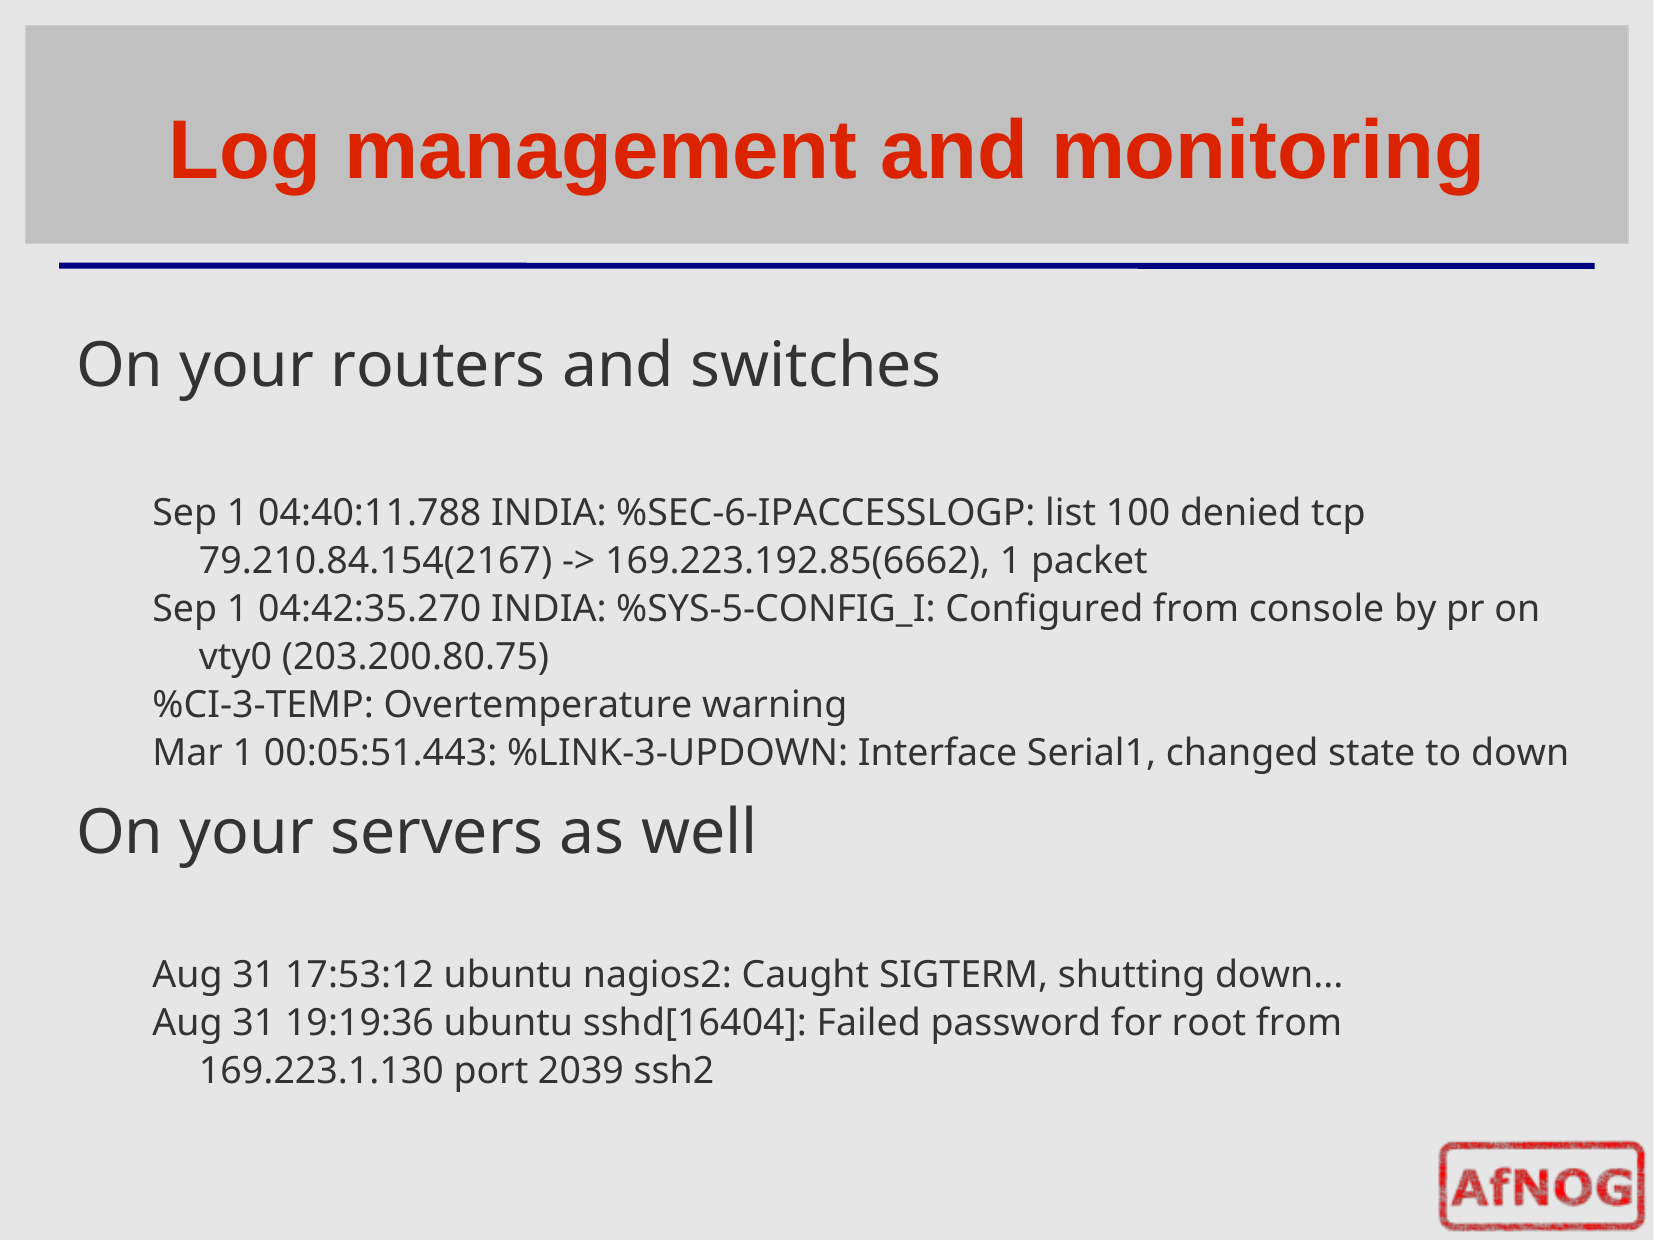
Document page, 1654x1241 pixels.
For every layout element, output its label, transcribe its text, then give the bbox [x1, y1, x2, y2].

title Log management and monitoring [121, 0, 1534, 299]
text_box [1594, 1139, 1648, 1235]
text_box [25, 25, 121, 244]
list On your routers and switches Sep 1 04:40:11.788 INDIA: %SEC-6-IPACCESSLOGP: list 100 denied tcp 79.210.84.154(2167) -> 169.223.192.85(6662), 1 packet Sep 1 04:42:35.270 INDIA: %SYS-5-CONFIG_I: Configured from console by pr on vty0 (203.200.80.75)‏ %CI-3-TEMP: Overtemperature warning Mar 1 00:05:51.443: %LINK-3-UPDOWN: Interface Serial1, changed state to down On your servers as well Aug 31 17:53:12 ubuntu nagios2: Caught SIGTERM, shutting down... Aug 31 19:19:36 ubuntu sshd[16404]: Failed password for root from 169.223.1.130 port 2039 ssh2 [59, 322, 1594, 1241]
text_box [1534, 25, 1629, 244]
